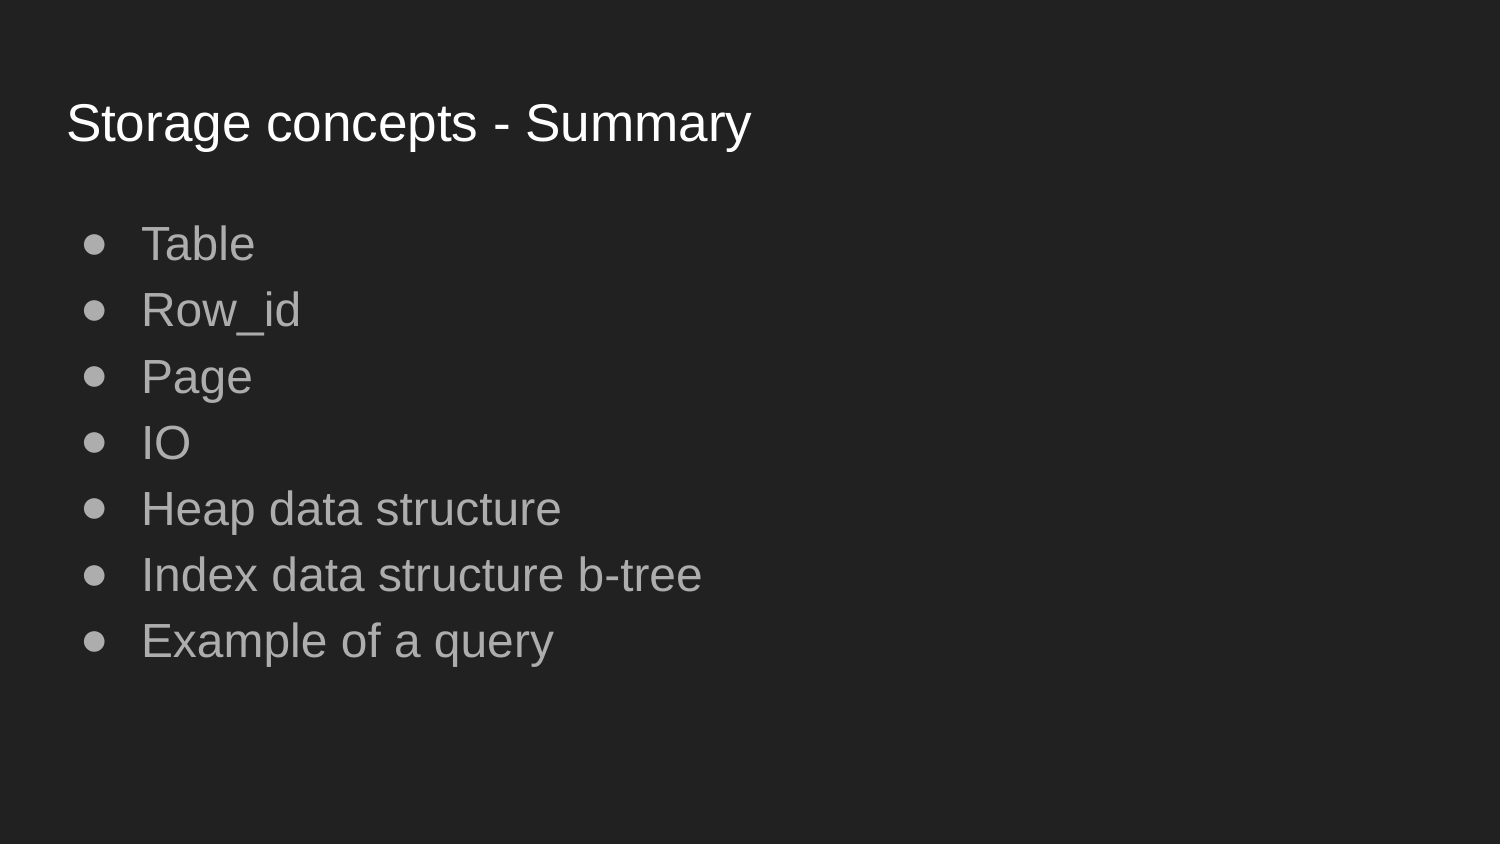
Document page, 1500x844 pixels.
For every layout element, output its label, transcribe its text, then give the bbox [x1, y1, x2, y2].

title Storage concepts - Summary [51, 72, 1449, 167]
list Table Row_id Page IO Heap data structure Index data structure b-tree Example of a query [51, 189, 1449, 750]
